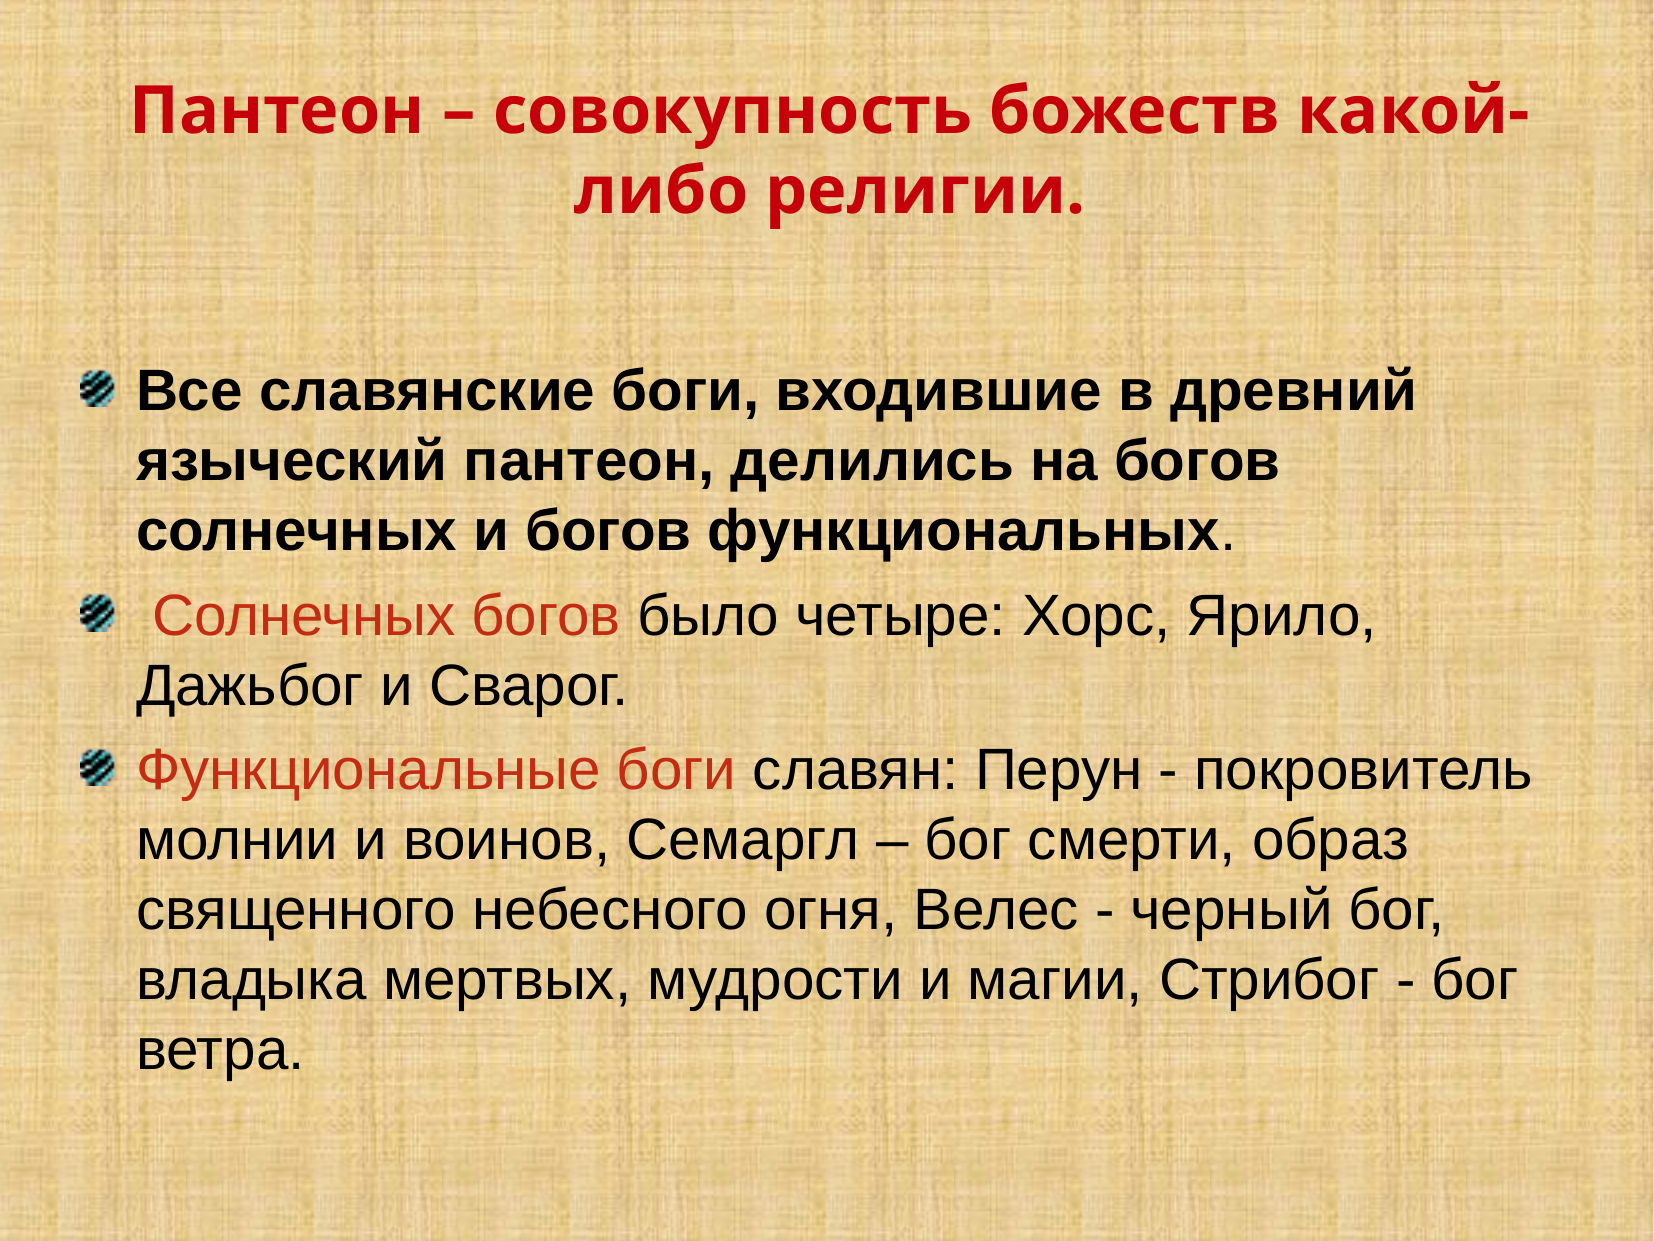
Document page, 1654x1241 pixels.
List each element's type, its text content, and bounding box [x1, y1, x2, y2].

text_box Все славянские боги, входившие в древний языческий пантеон, делились на богов солнечных и богов функциональных. Солнечных богов было четыре: Хорс, Ярило, Дажьбог и Сварог. Функциональные боги славян: Перун - покровитель молнии и воинов, Семаргл – бог смерти, образ священного небесного огня, Велес - черный бог, владыка мертвых, мудрости и магии, Стрибог - бог ветра. [65, 260, 1563, 1140]
text_box Пантеон – совокупность божеств какой-либо религии. [97, 49, 1563, 244]
picture [0, 0, 1654, 1241]
